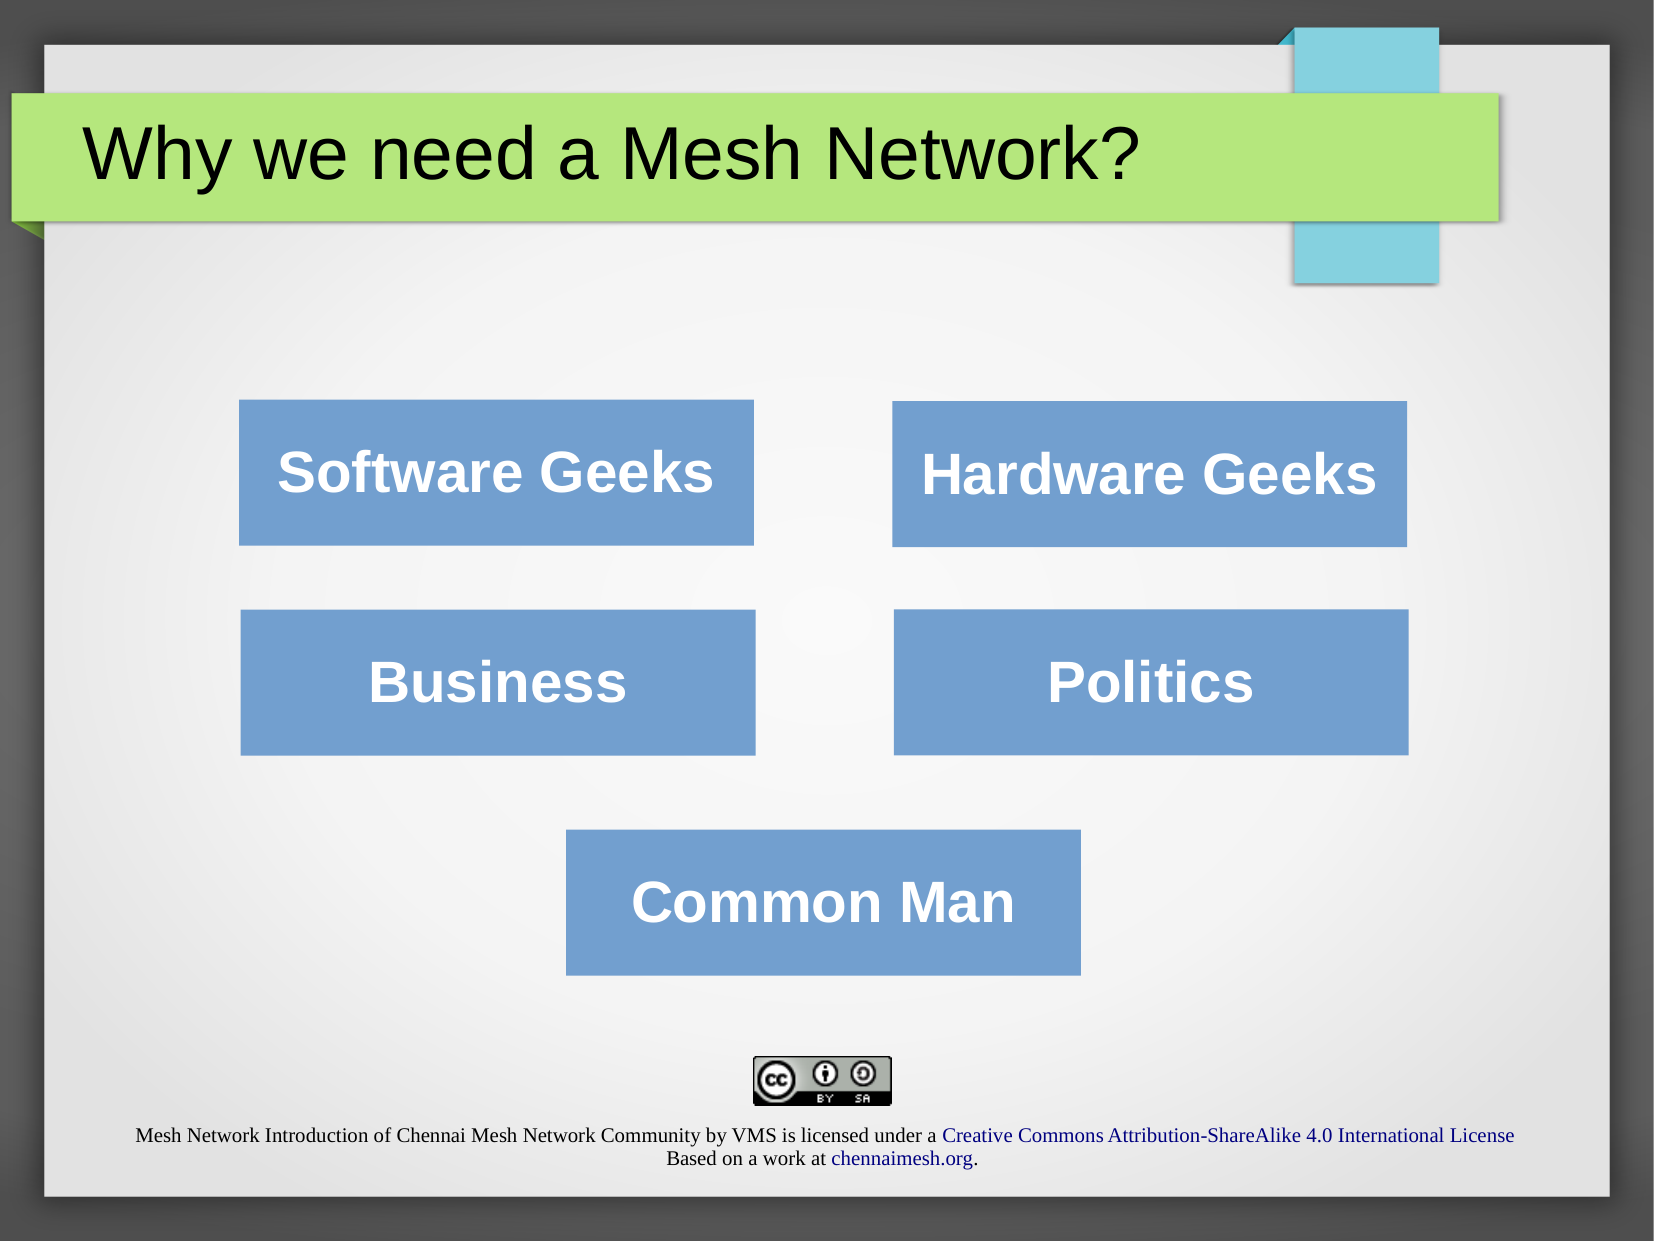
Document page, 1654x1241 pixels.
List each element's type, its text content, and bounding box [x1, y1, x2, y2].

text_box Hardware Geeks [892, 401, 1408, 548]
text_box Business [240, 609, 756, 756]
text_box Common Man [566, 829, 1081, 976]
title Why we need a Mesh Network? [82, 94, 1264, 213]
picture [0, 0, 1654, 1241]
text_box Software Geeks [239, 399, 754, 546]
text_box Politics [893, 609, 1409, 756]
